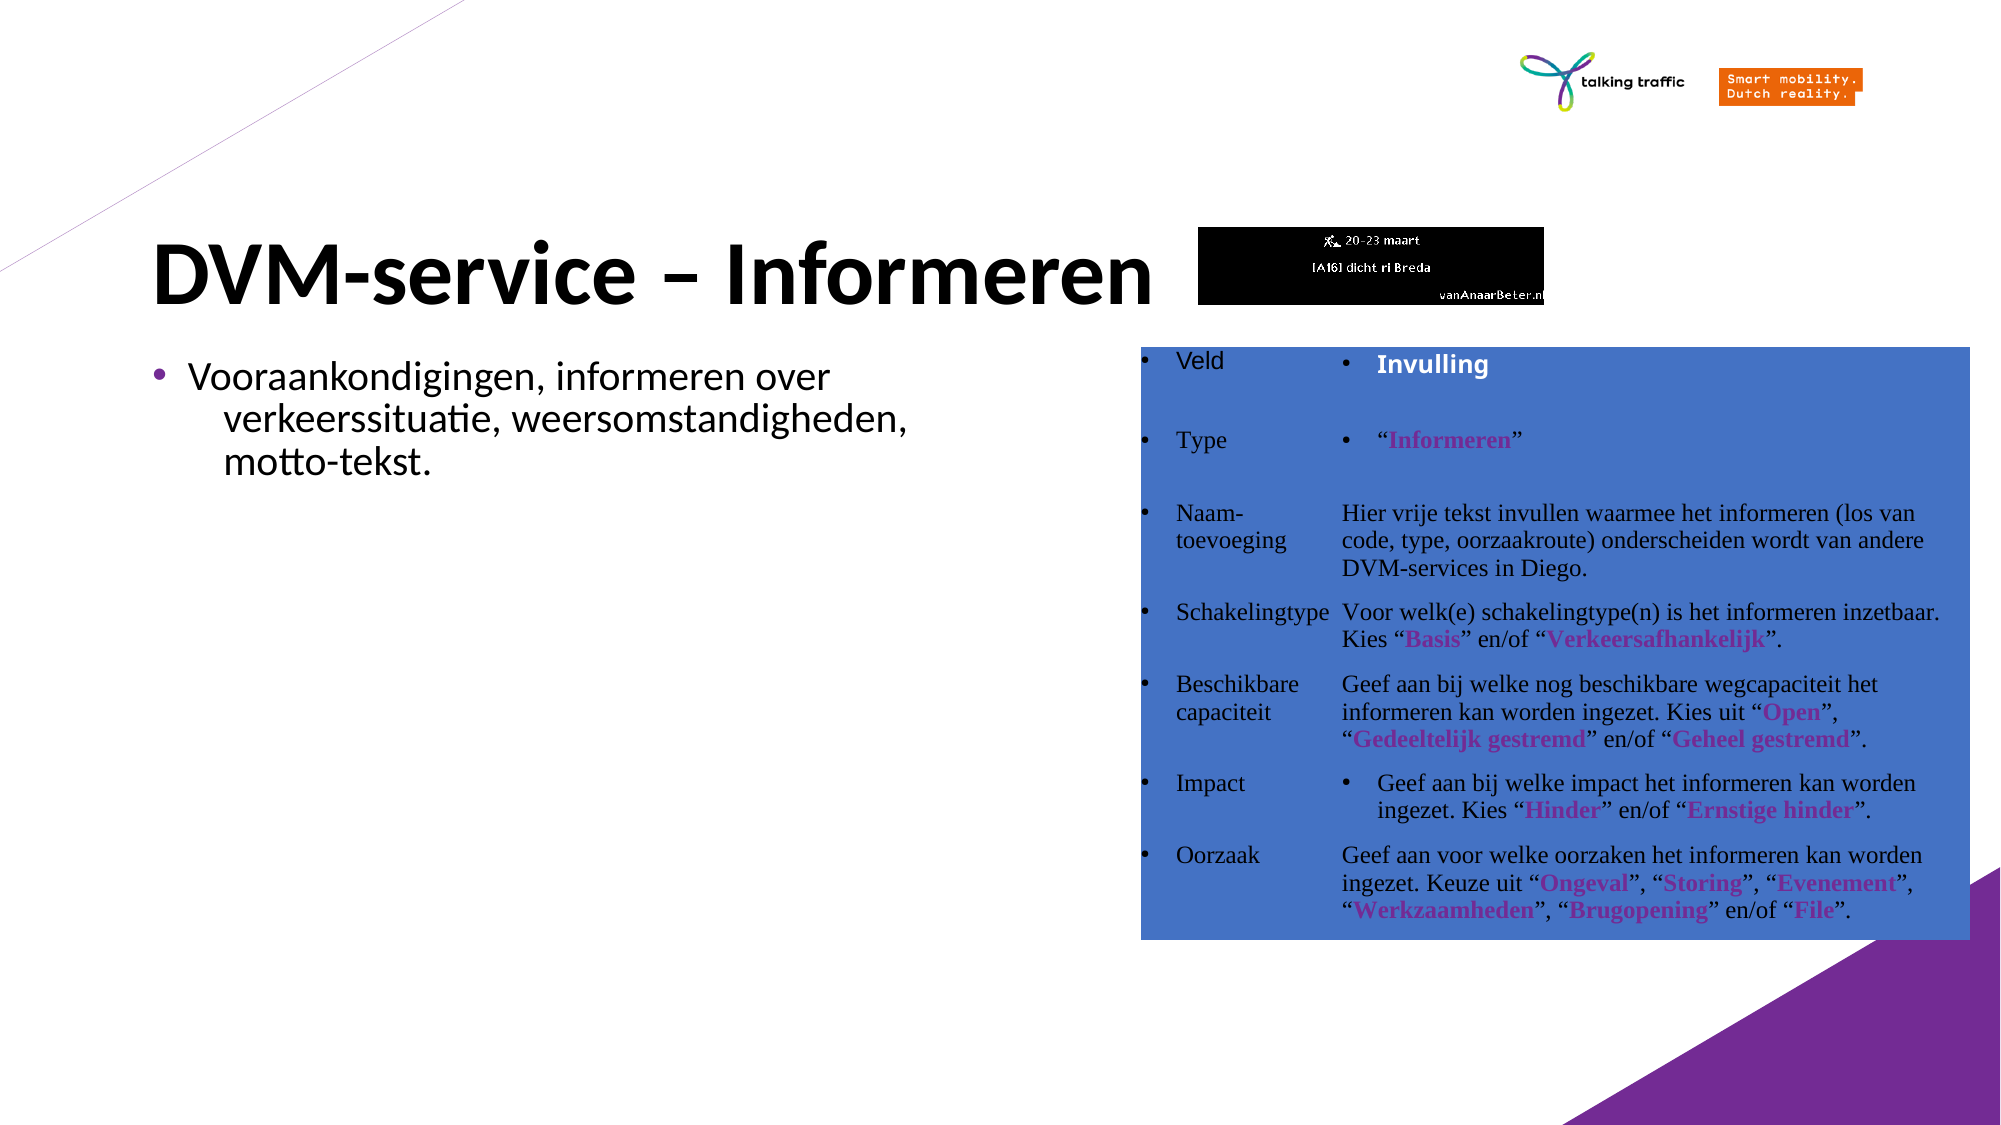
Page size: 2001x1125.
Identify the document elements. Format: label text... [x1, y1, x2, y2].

table_cell Geef aan bij welke nog beschikbare wegcapaciteit het informeren kan worden ingezet. Kies uit “Open”, “Gedeeltelijk gestremd” en/of “Geheel gestremd”. [1342, 670, 1970, 769]
table_cell Naam-toevoeging [1141, 499, 1342, 598]
list Vooraankondigingen, informeren over verkeerssituatie, weersomstandigheden, motto-tekst. [137, 356, 1000, 1014]
table_cell Schakelingtype [1141, 598, 1342, 670]
table_cell “Informeren” [1342, 427, 1970, 499]
table_cell Voor welk(e) schakelingtype(n) is het informeren inzetbaar. Kies “Basis” en/of “Verkeersafhankelijk”. [1342, 598, 1970, 670]
table_header Invulling [1342, 347, 1970, 427]
text_box 57 [1412, 1042, 1863, 1103]
table_cell Hier vrije tekst invullen waarmee het informeren (los van code, type, oorzaakroute) onderscheiden wordt van andere DVM-services in Diego. [1342, 499, 1970, 598]
table_header Veld [1141, 347, 1342, 427]
table_cell Oorzaak [1141, 841, 1342, 940]
table_cell Geef aan bij welke impact het informeren kan worden ingezet. Kies “Hinder” en/of “Ernstige hinder”. [1342, 769, 1970, 841]
picture [1198, 227, 1544, 305]
table_cell Beschikbare capaciteit [1141, 670, 1342, 769]
table_cell Impact [1141, 769, 1342, 841]
table_cell Geef aan voor welke oorzaken het informeren kan worden ingezet. Keuze uit “Ongeval”, “Storing”, “Evenement”, “Werkzaamheden”, “Brugopening” en/of “File”. [1342, 841, 1970, 940]
title DVM-service – Informeren [137, 165, 1863, 332]
table_cell Type [1141, 427, 1342, 499]
